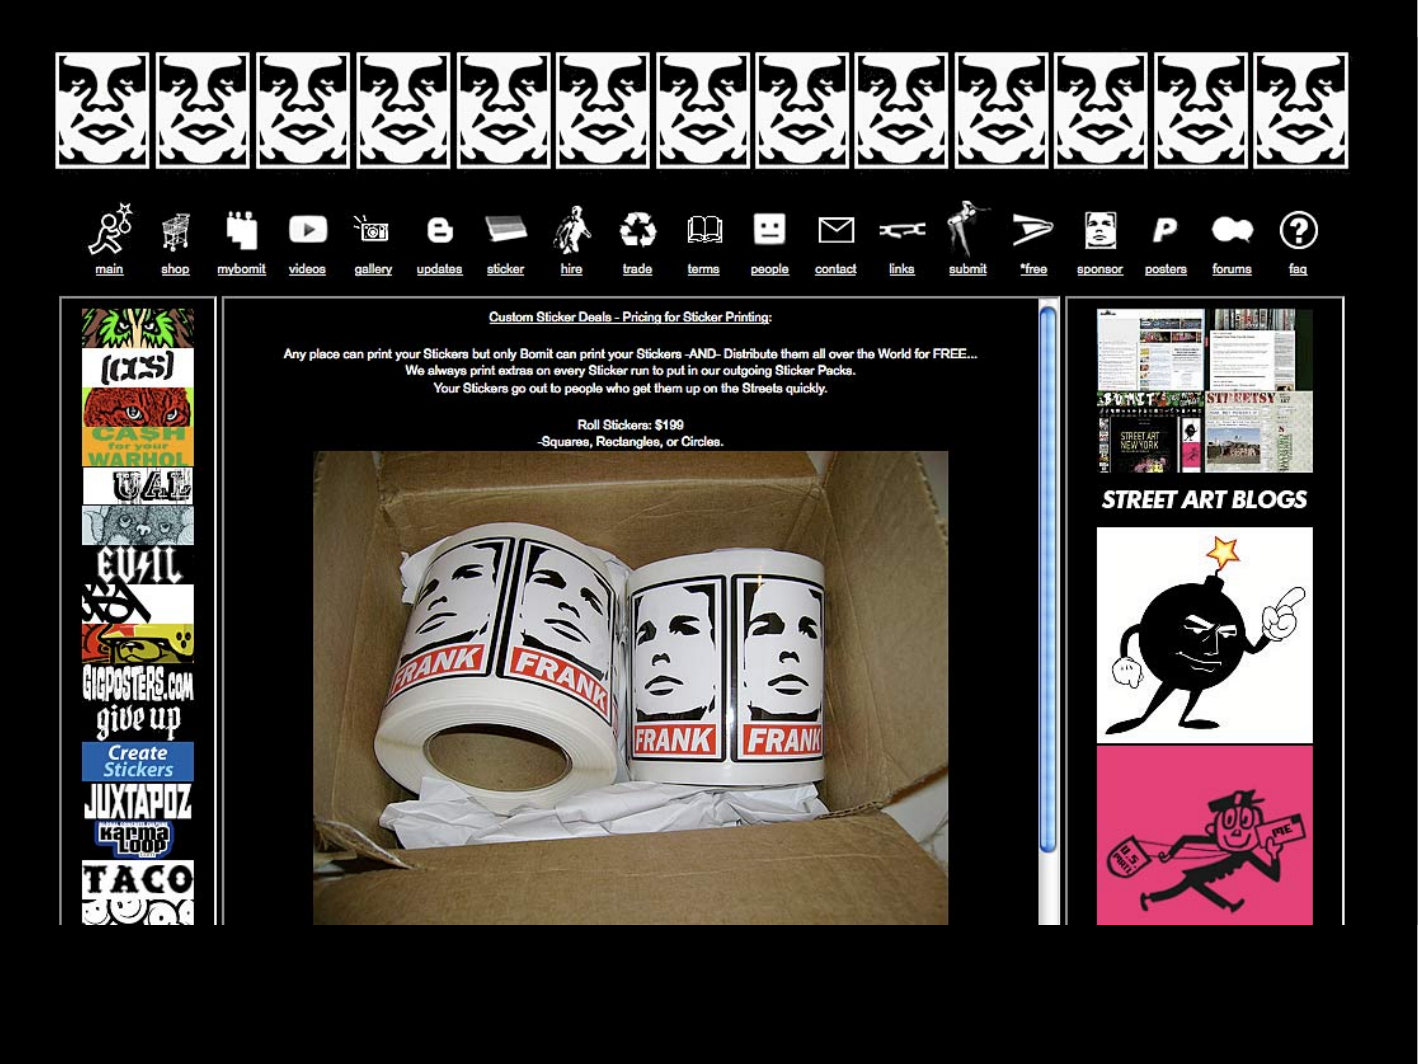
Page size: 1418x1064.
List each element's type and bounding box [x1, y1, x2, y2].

picture [0, 37, 1418, 925]
